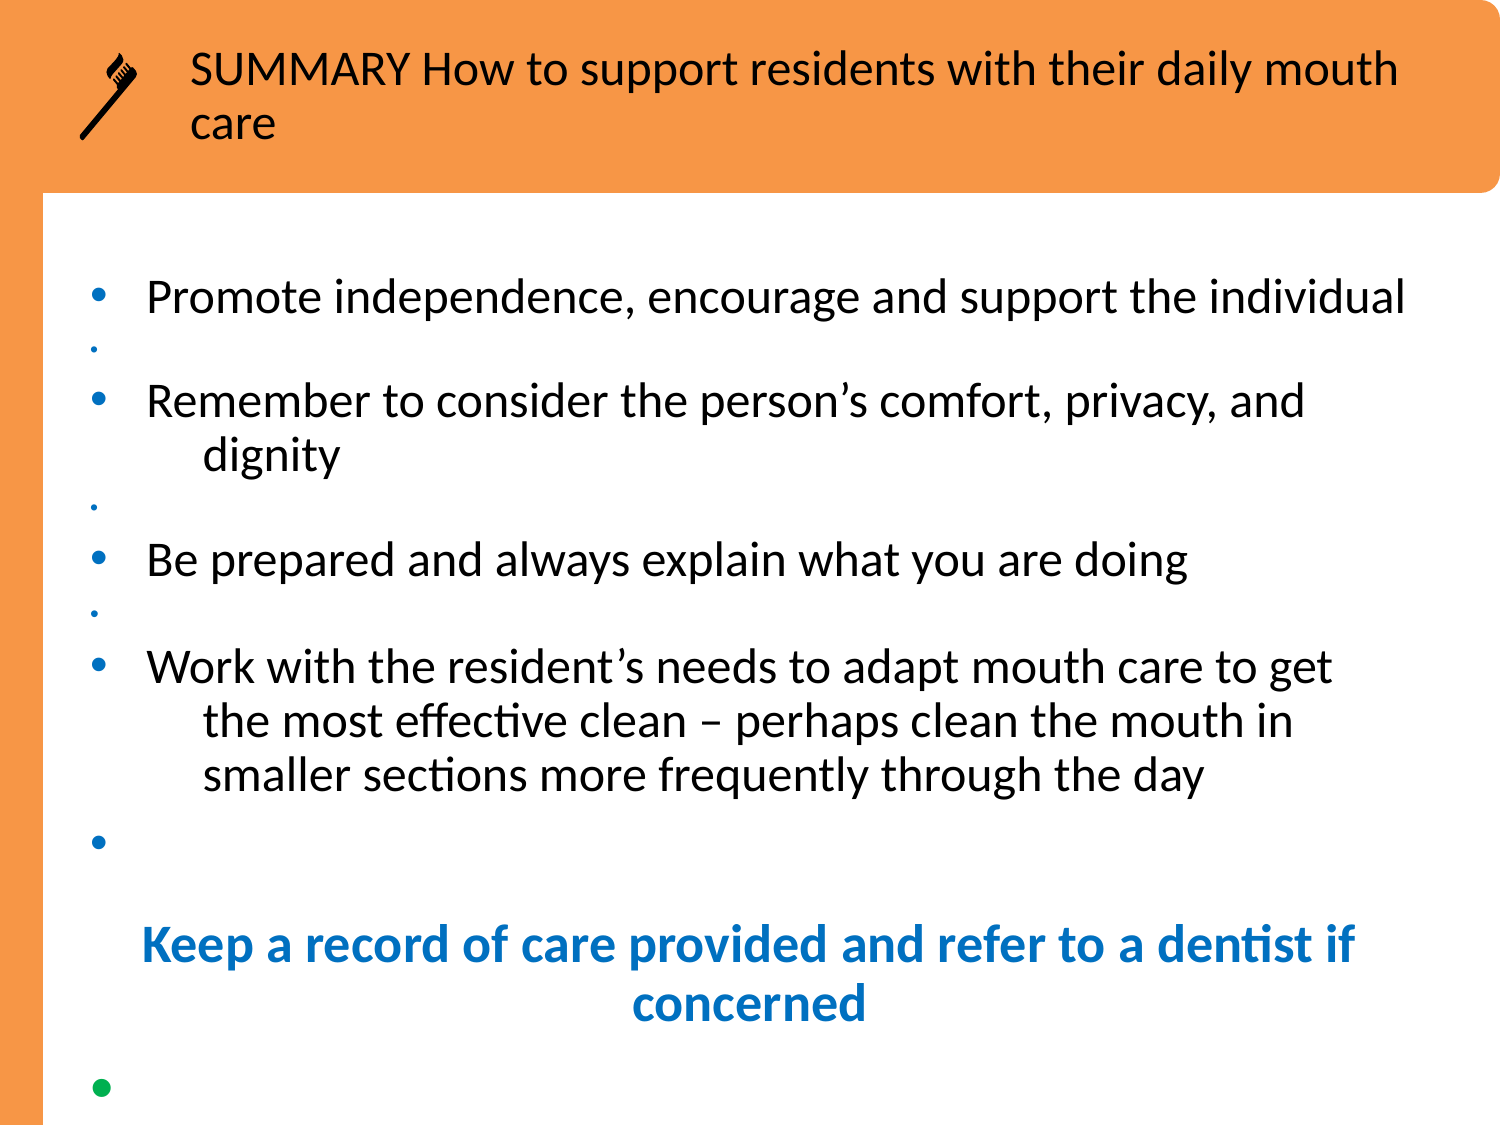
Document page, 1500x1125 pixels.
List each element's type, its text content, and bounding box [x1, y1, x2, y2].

list Promote independence, encourage and support the individual Remember to consider the person’s comfort, privacy, and dignity Be prepared and always explain what you are doing Work with the resident’s needs to adapt mouth care to get the most effective clean – perhaps clean the mouth in smaller sections more frequently through the day Keep a record of care provided and refer to a dentist if concerned [75, 262, 1426, 1082]
text_box [0, 0, 176, 1125]
text_box SUMMARY How to support residents with their daily mouth care [176, 0, 1500, 193]
